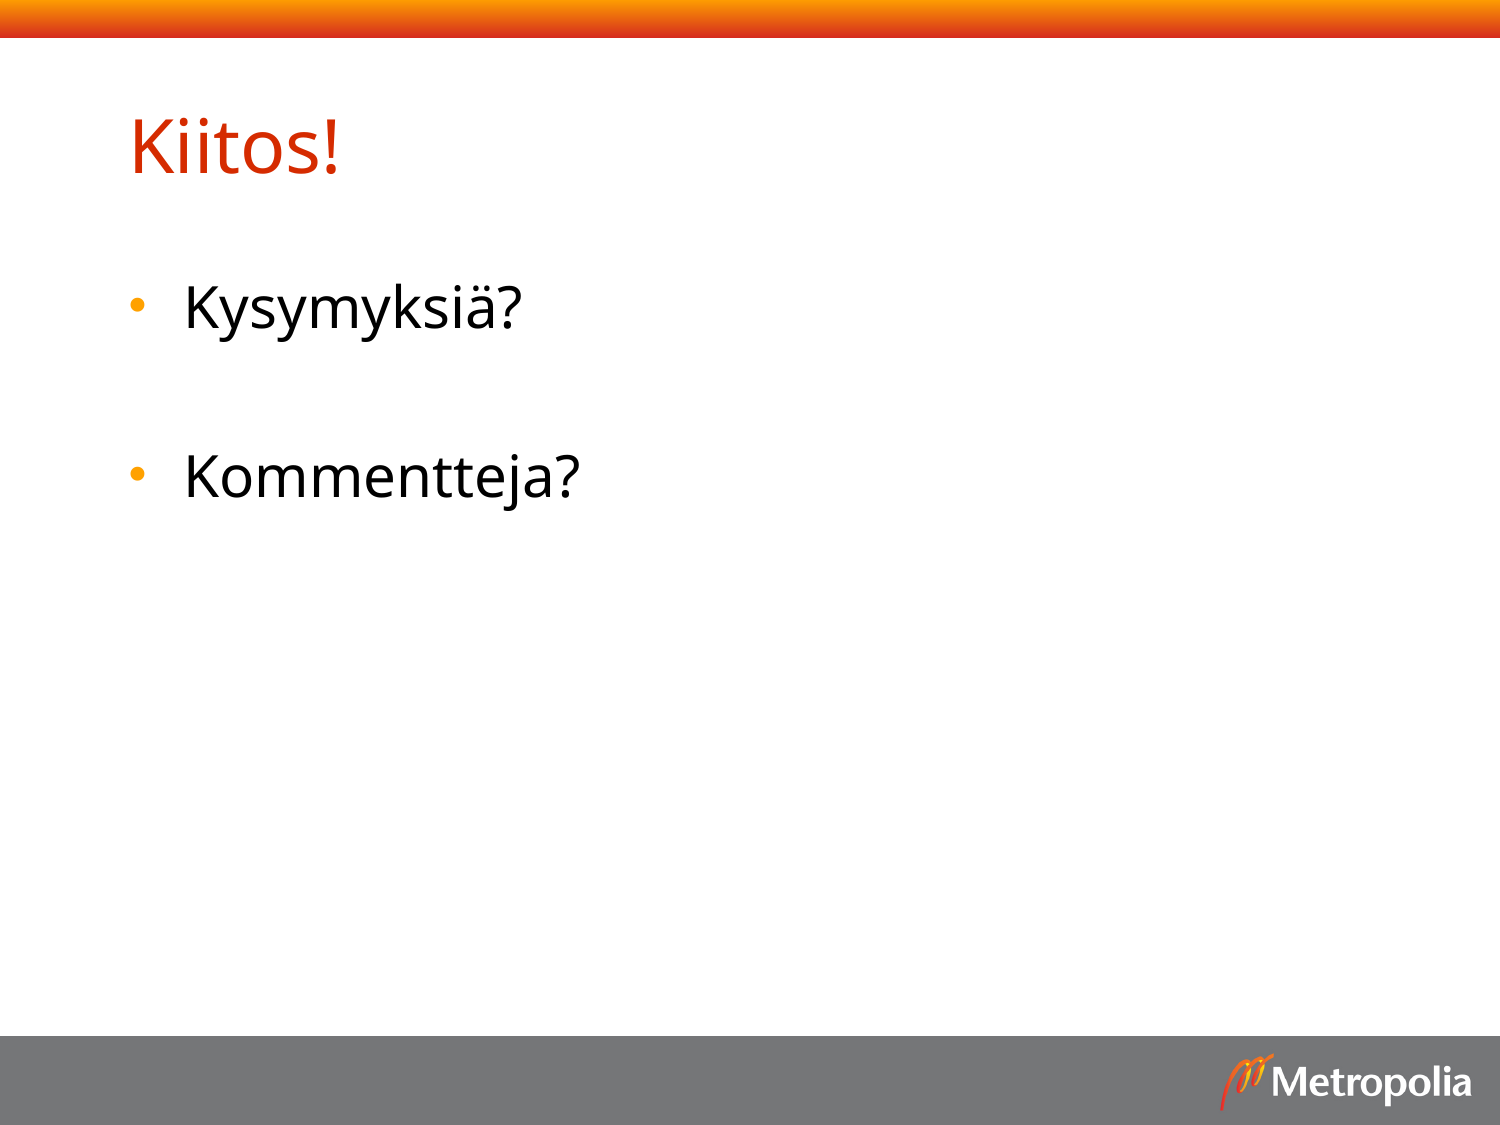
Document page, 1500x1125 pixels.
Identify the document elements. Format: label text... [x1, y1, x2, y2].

picture [0, 1036, 1500, 1125]
title Kiitos! [113, 49, 1389, 238]
list Kysymyksiä? Kommentteja? [112, 262, 1388, 1001]
